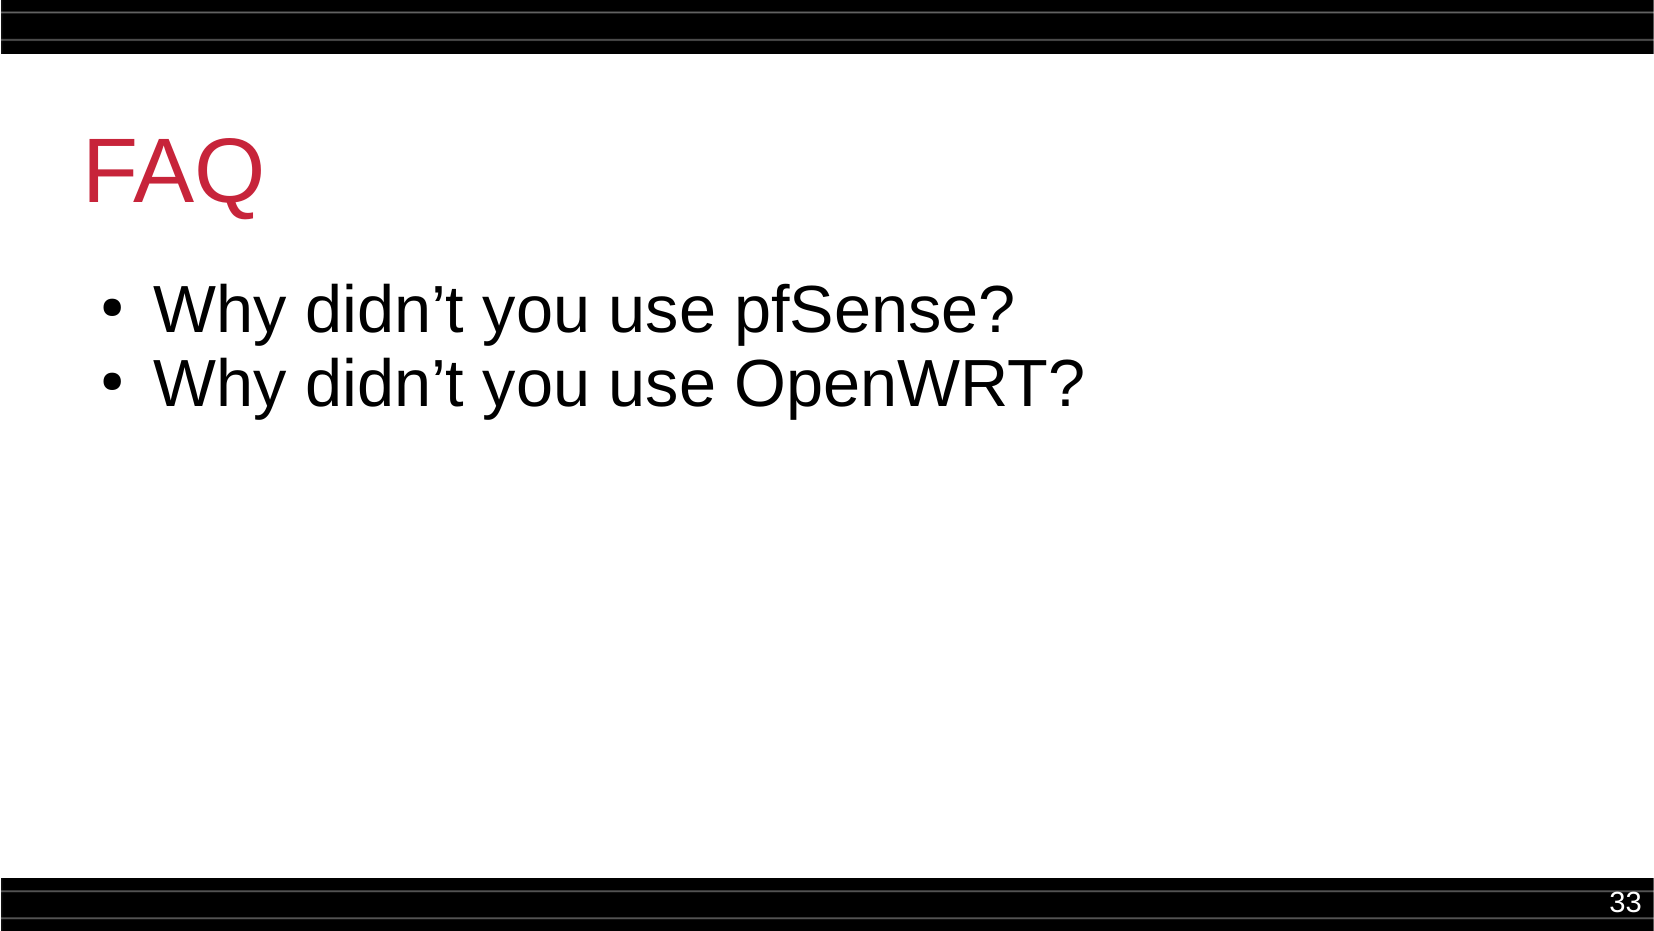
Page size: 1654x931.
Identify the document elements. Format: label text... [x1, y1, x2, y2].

title FAQ [82, 92, 1571, 249]
list Why didn’t you use pfSense? Why didn’t you use OpenWRT? [82, 271, 1571, 851]
picture [1, 0, 1654, 54]
picture [1, 878, 1654, 931]
